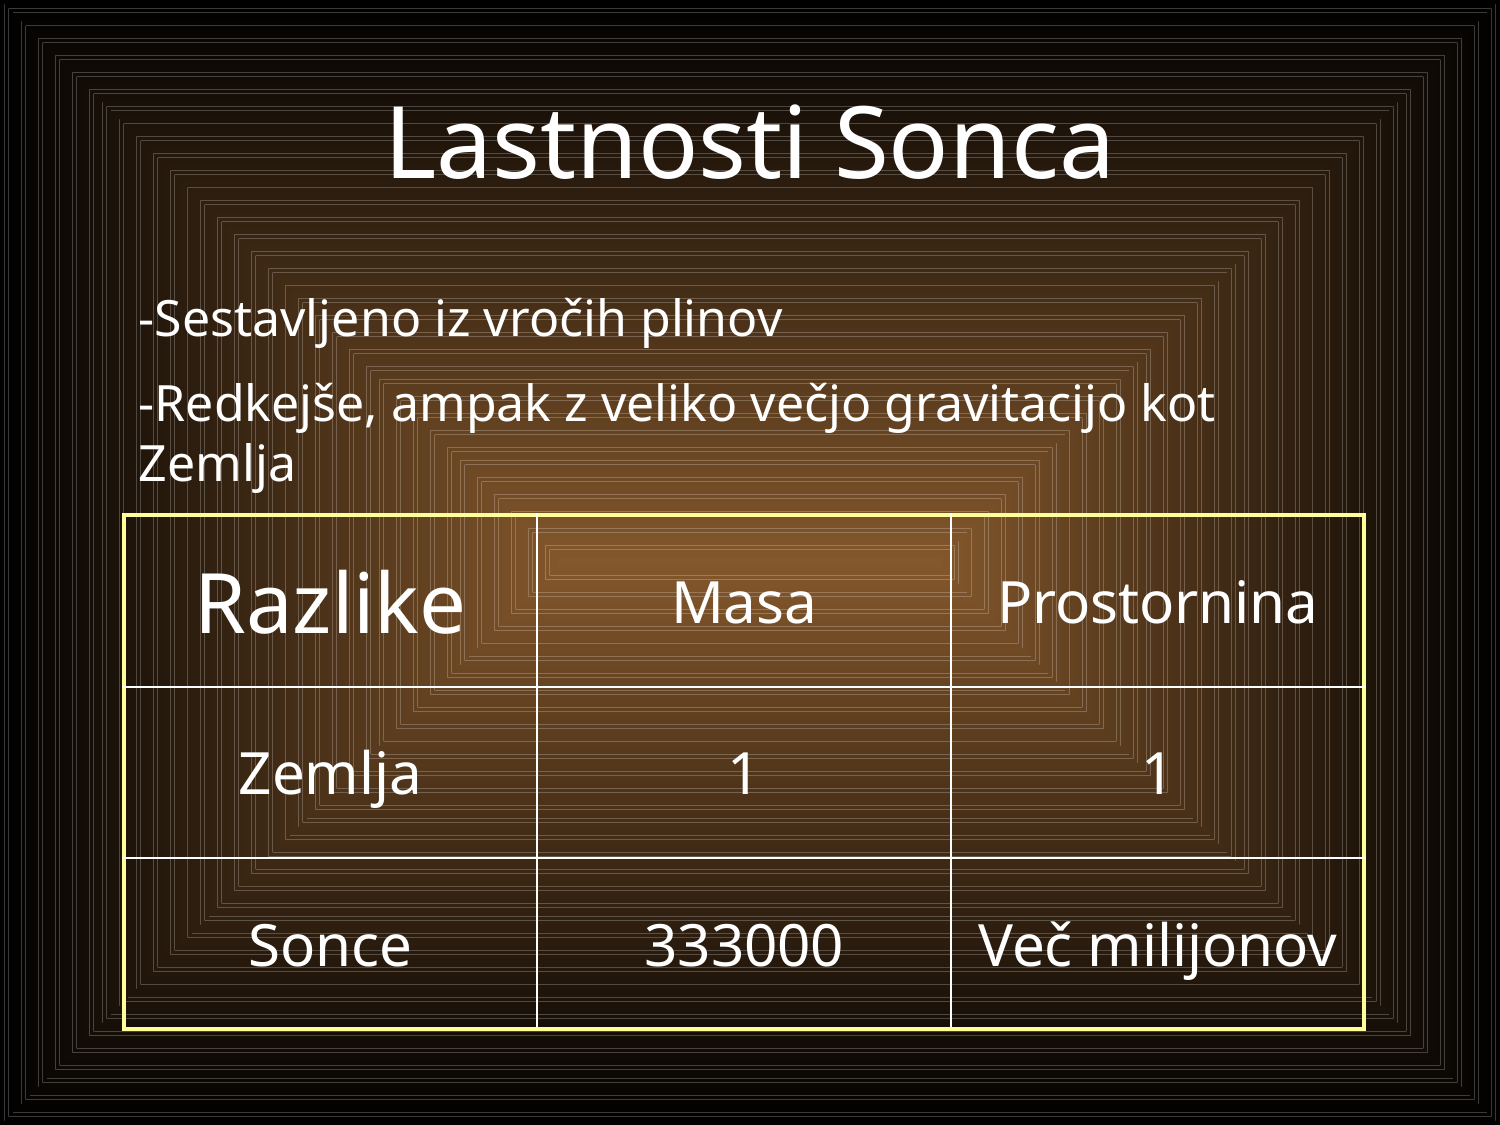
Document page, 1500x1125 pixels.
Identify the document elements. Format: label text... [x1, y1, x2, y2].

table_header Razlike [126, 517, 536, 686]
text_box -Sestavljeno iz vročih plinov -Redkejše, ampak z veliko večjo gravitacijo kot Zemlja [123, 278, 1364, 499]
table_cell 1 [538, 688, 950, 857]
table_cell 1 [952, 688, 1362, 857]
table_cell Več milijonov [952, 859, 1362, 1027]
table_header Prostornina [952, 517, 1362, 686]
table_cell Sonce [126, 859, 536, 1027]
title Lastnosti Sonca [75, 45, 1425, 233]
table_cell 333000 [538, 859, 950, 1027]
table_header Masa [538, 517, 950, 686]
table_cell Zemlja [126, 688, 536, 857]
